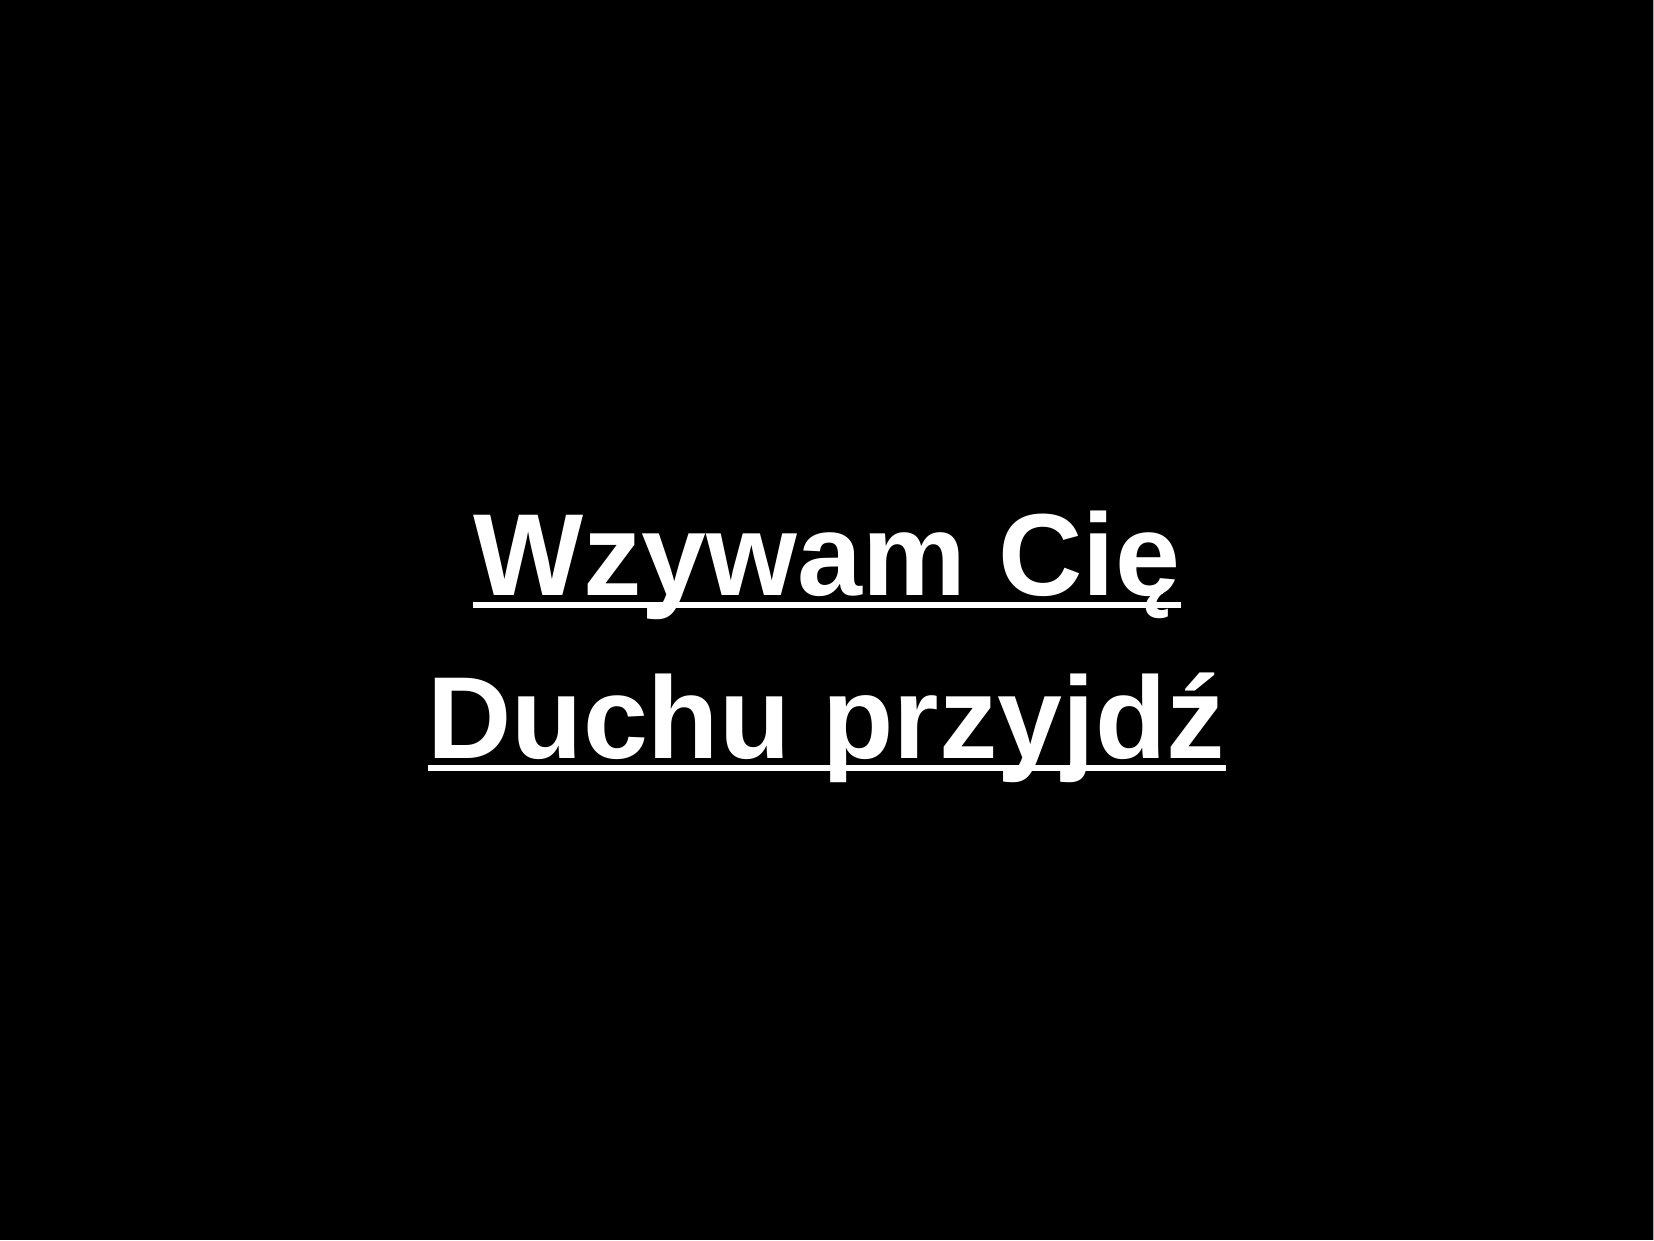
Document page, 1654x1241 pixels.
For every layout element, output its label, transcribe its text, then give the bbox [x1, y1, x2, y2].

subtitle Wzywam Cię Duchu przyjdź [0, 0, 1654, 1241]
